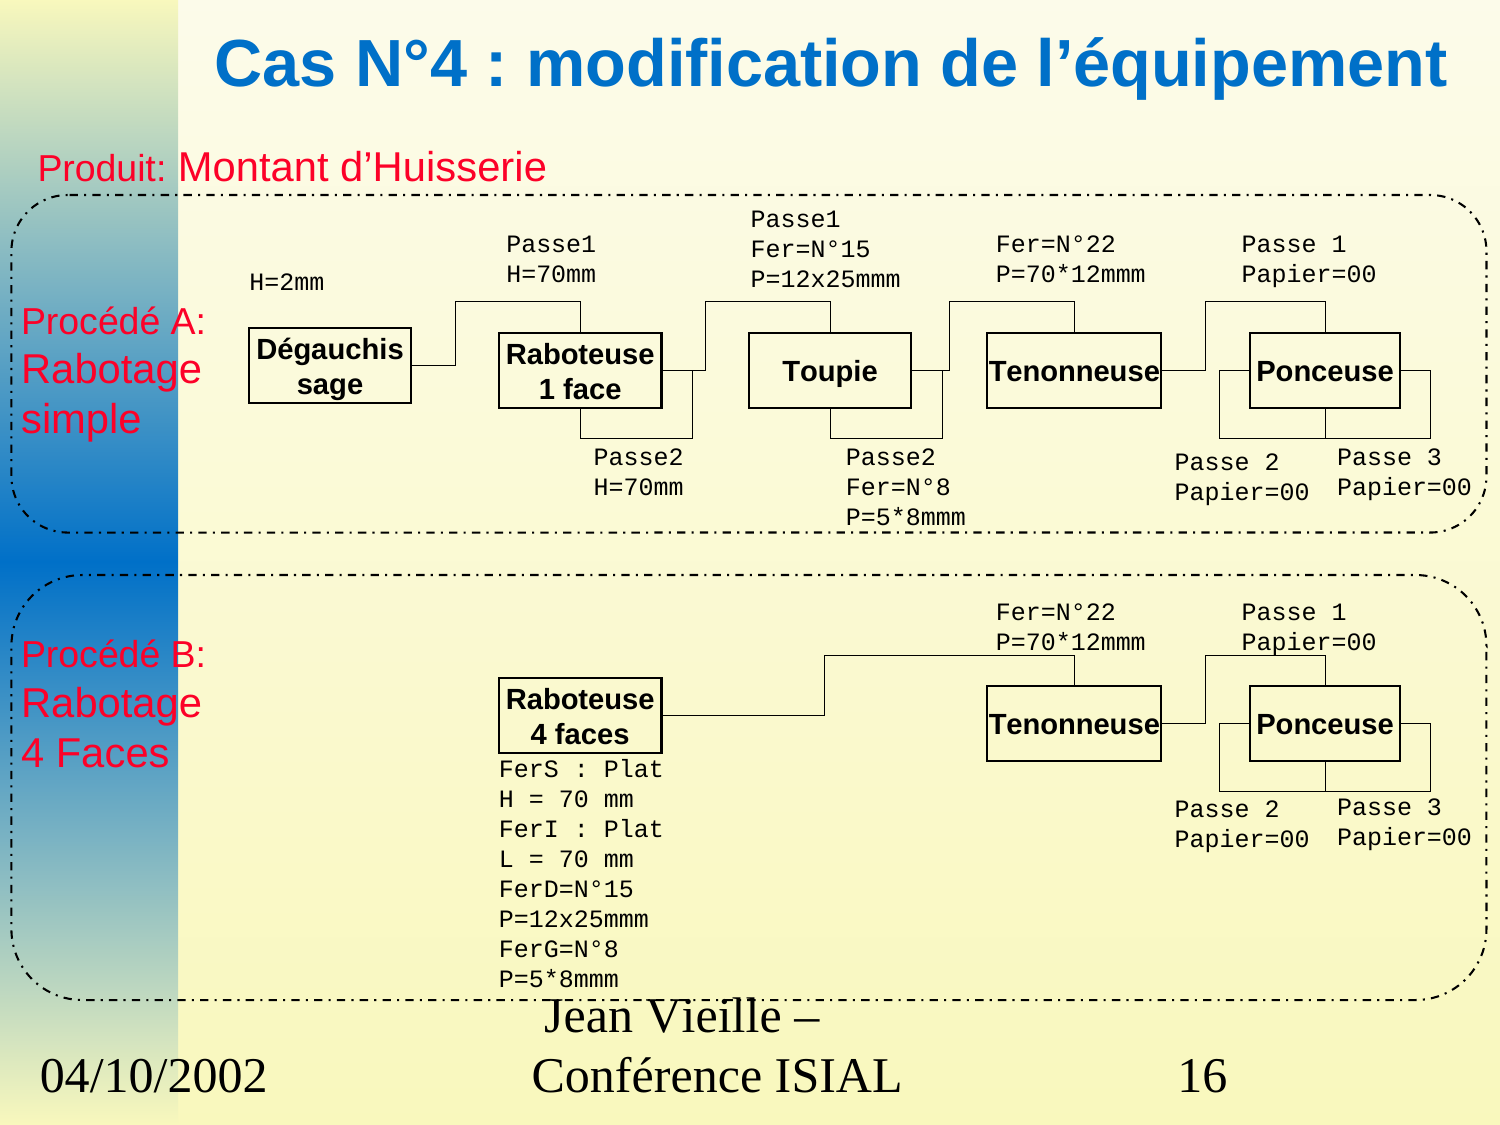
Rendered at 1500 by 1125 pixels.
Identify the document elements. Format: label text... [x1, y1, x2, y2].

text_box Fer=N°22 P=70*12mmm [995, 657, 1074, 663]
text_box Produit: Montant d’Huisserie [37, 132, 626, 199]
text_box Dégauchissage [248, 327, 412, 403]
text_box H=2mm [249, 257, 340, 303]
text_box Procédé A: Rabotage simple [20, 289, 222, 450]
text_box Passe 2 Papier=00 [1174, 437, 1325, 513]
text_box Ponceuse [1250, 685, 1401, 761]
text_box Passe 1 Papier=00 [1241, 657, 1325, 663]
text_box Tenonneuse [987, 685, 1162, 761]
text_box Passe 2 Papier=00 [1221, 784, 1325, 790]
text_box Passe1 H=70mm [506, 219, 612, 296]
text_box Passe2 H=70mm [593, 432, 699, 508]
text_box Fer=N°22 P=70*12mmm [995, 587, 1161, 663]
text_box Passe 1 Papier=00 [1241, 587, 1392, 663]
text_box Passe 2 Papier=00 [1174, 784, 1325, 861]
text_box Toupie [748, 332, 912, 408]
text_box Ponceuse [1250, 332, 1401, 408]
text_box Raboteuse 1 face [498, 332, 662, 408]
text_box Raboteuse 4 faces [498, 678, 662, 745]
text_box Passe 1 Papier=00 [1241, 219, 1392, 296]
text_box Passe 3 Papier=00 [1337, 782, 1487, 859]
text_box Fer=N°22 P=70*12mmm [995, 219, 1161, 296]
text_box Passe1 Fer=N°15 P=12x25mmm [750, 195, 916, 301]
text_box Passe 3 Papier=00 [1337, 432, 1487, 508]
text_box Tenonneuse [987, 332, 1162, 408]
text_box Passe2 Fer=N°8 P=5*8mmm [845, 432, 981, 538]
title Cas N°4 : modification de l’équipement [199, 12, 1466, 201]
text_box FerS : Plat H = 70 mm FerI : Plat L = 70 mm FerD=N°15 P=12x25mmm FerG=N°8 P=5*8mmm [498, 745, 696, 1001]
text_box Procédé B: Rabotage 4 Faces [20, 622, 222, 784]
